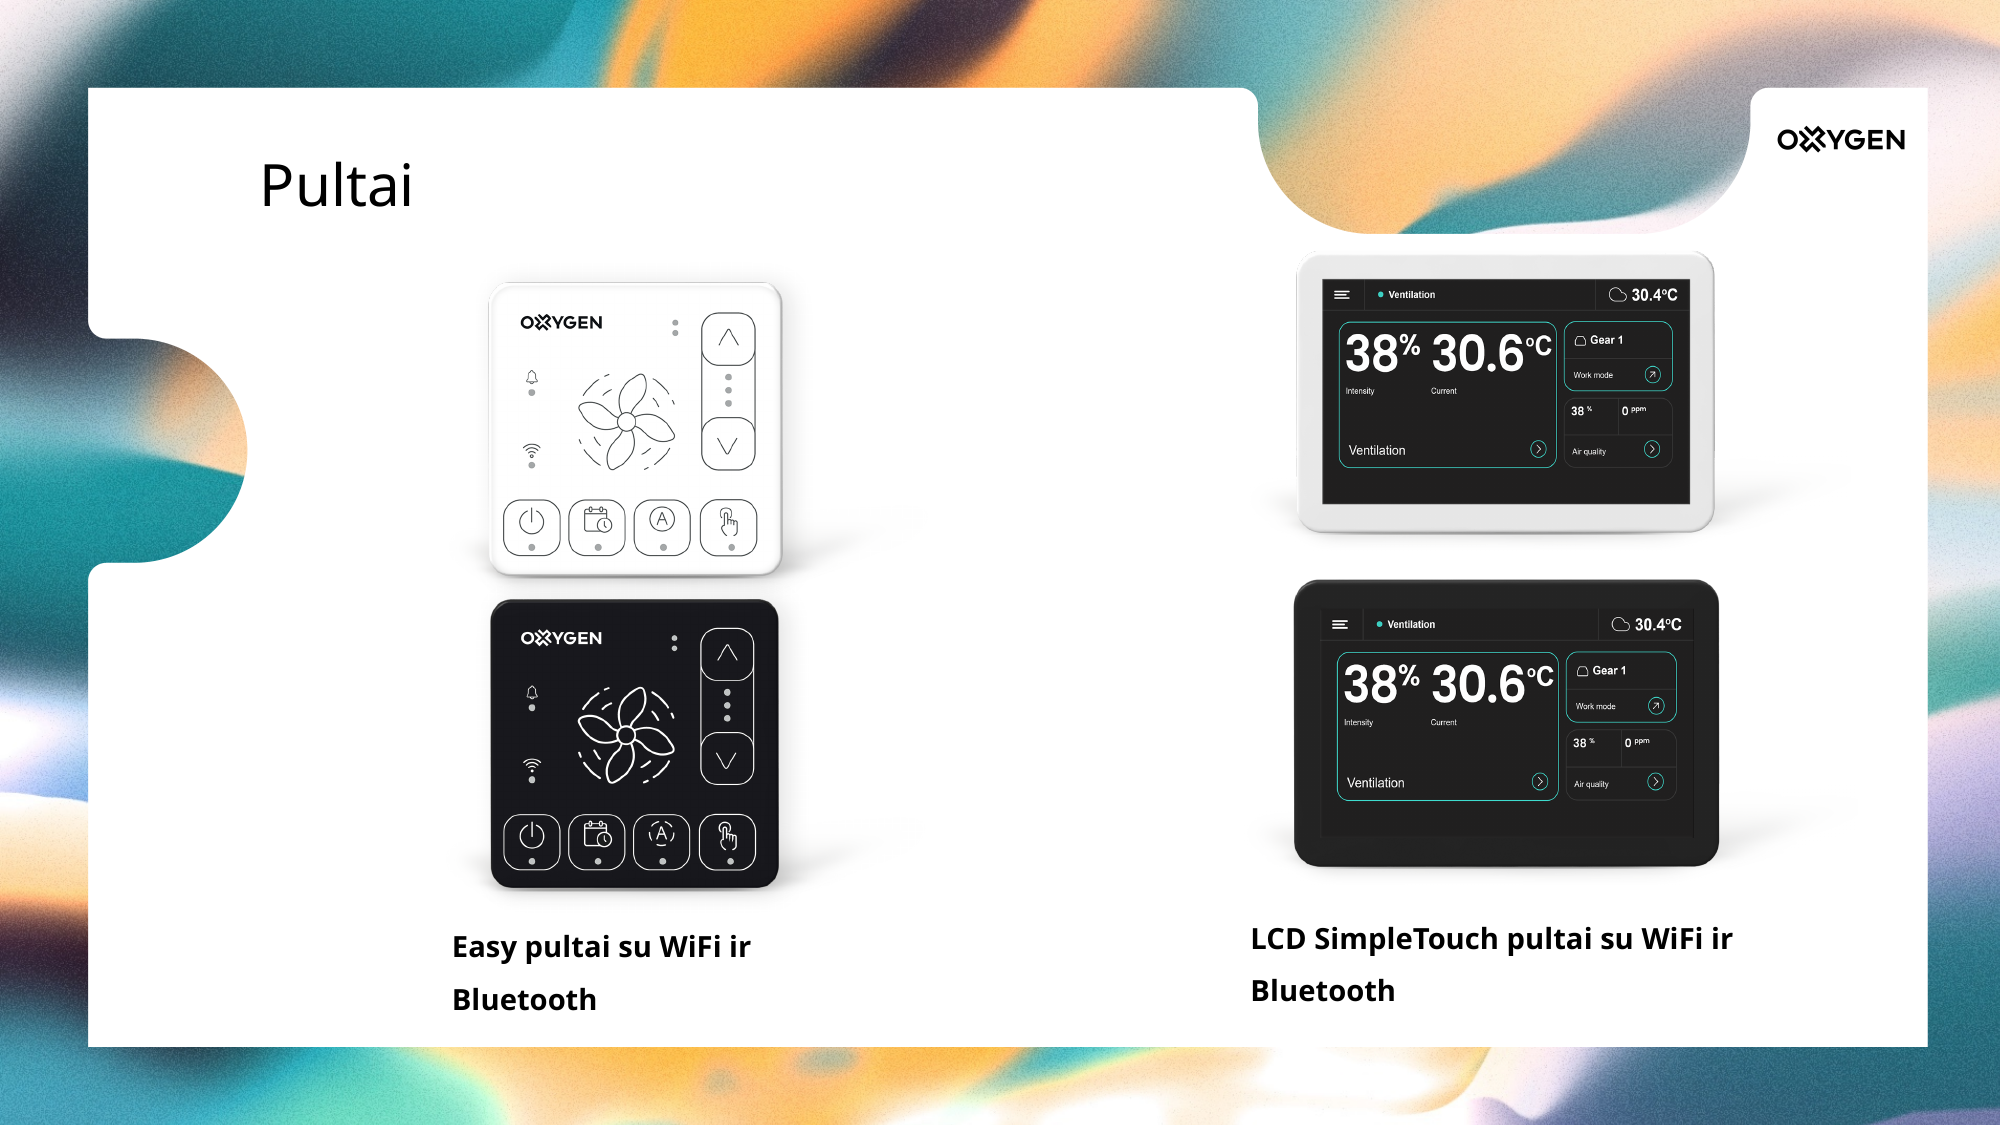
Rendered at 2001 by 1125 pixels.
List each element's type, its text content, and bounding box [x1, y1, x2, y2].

picture [0, 0, 2000, 1125]
text_box LCD SimpleTouch pultai su WiFi ir Bluetooth [1235, 921, 1822, 1015]
text_box Easy pultai su WiFi ir Bluetooth [437, 903, 917, 1024]
text_box Pultai [0, 140, 963, 226]
